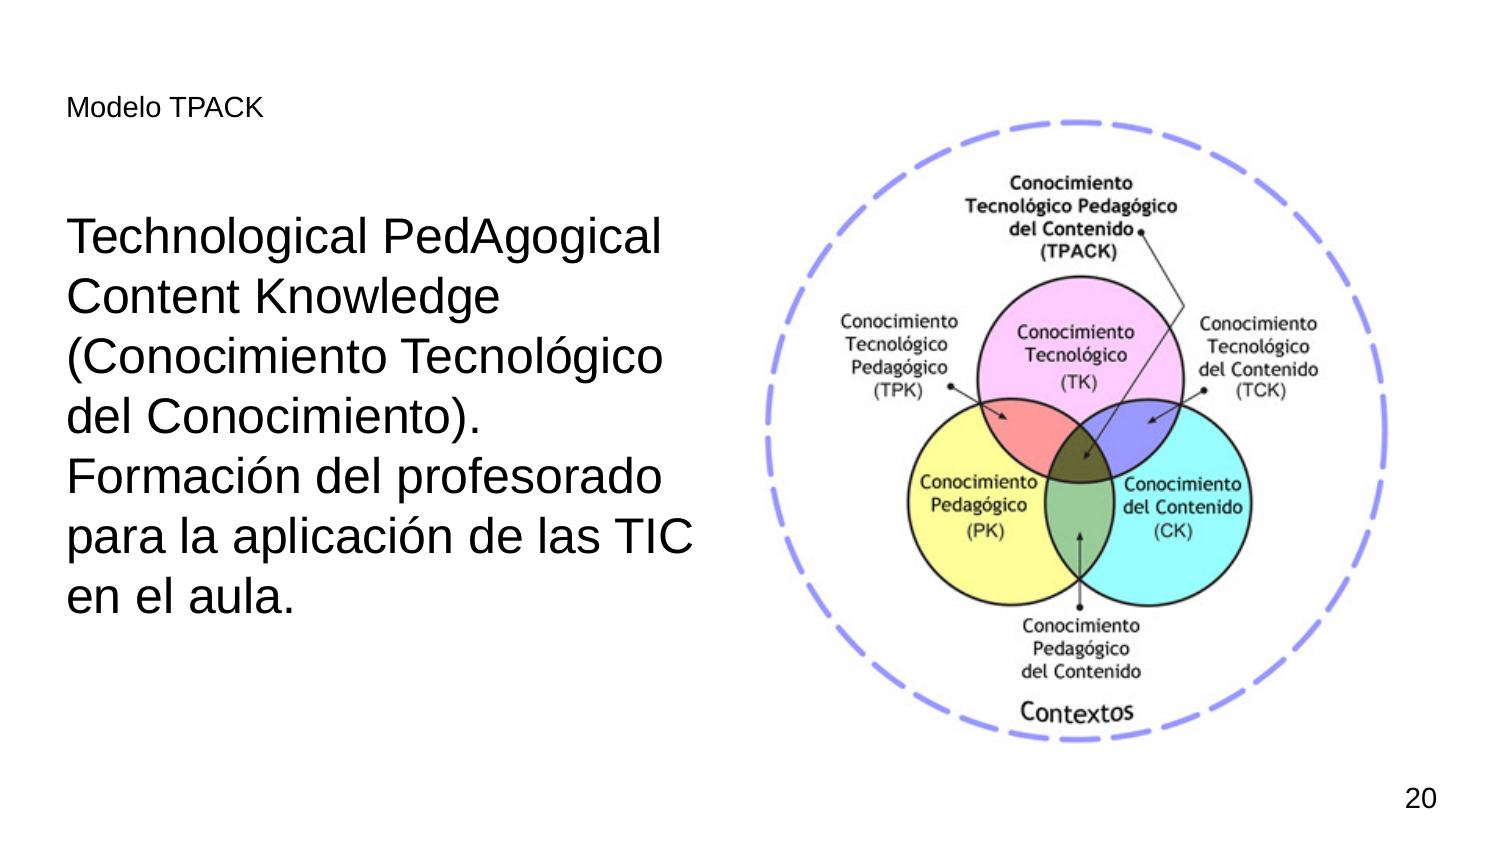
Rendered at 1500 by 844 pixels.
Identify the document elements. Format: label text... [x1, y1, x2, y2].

list Technological PedAgogical Content Knowledge (Conocimiento Tecnológico del Conocimiento). Formación del profesorado para la aplicación de las TIC en el aula. [51, 188, 745, 720]
slide_number <número> [1389, 764, 1480, 830]
picture [764, 118, 1390, 750]
title Modelo TPACK [51, 72, 1449, 167]
